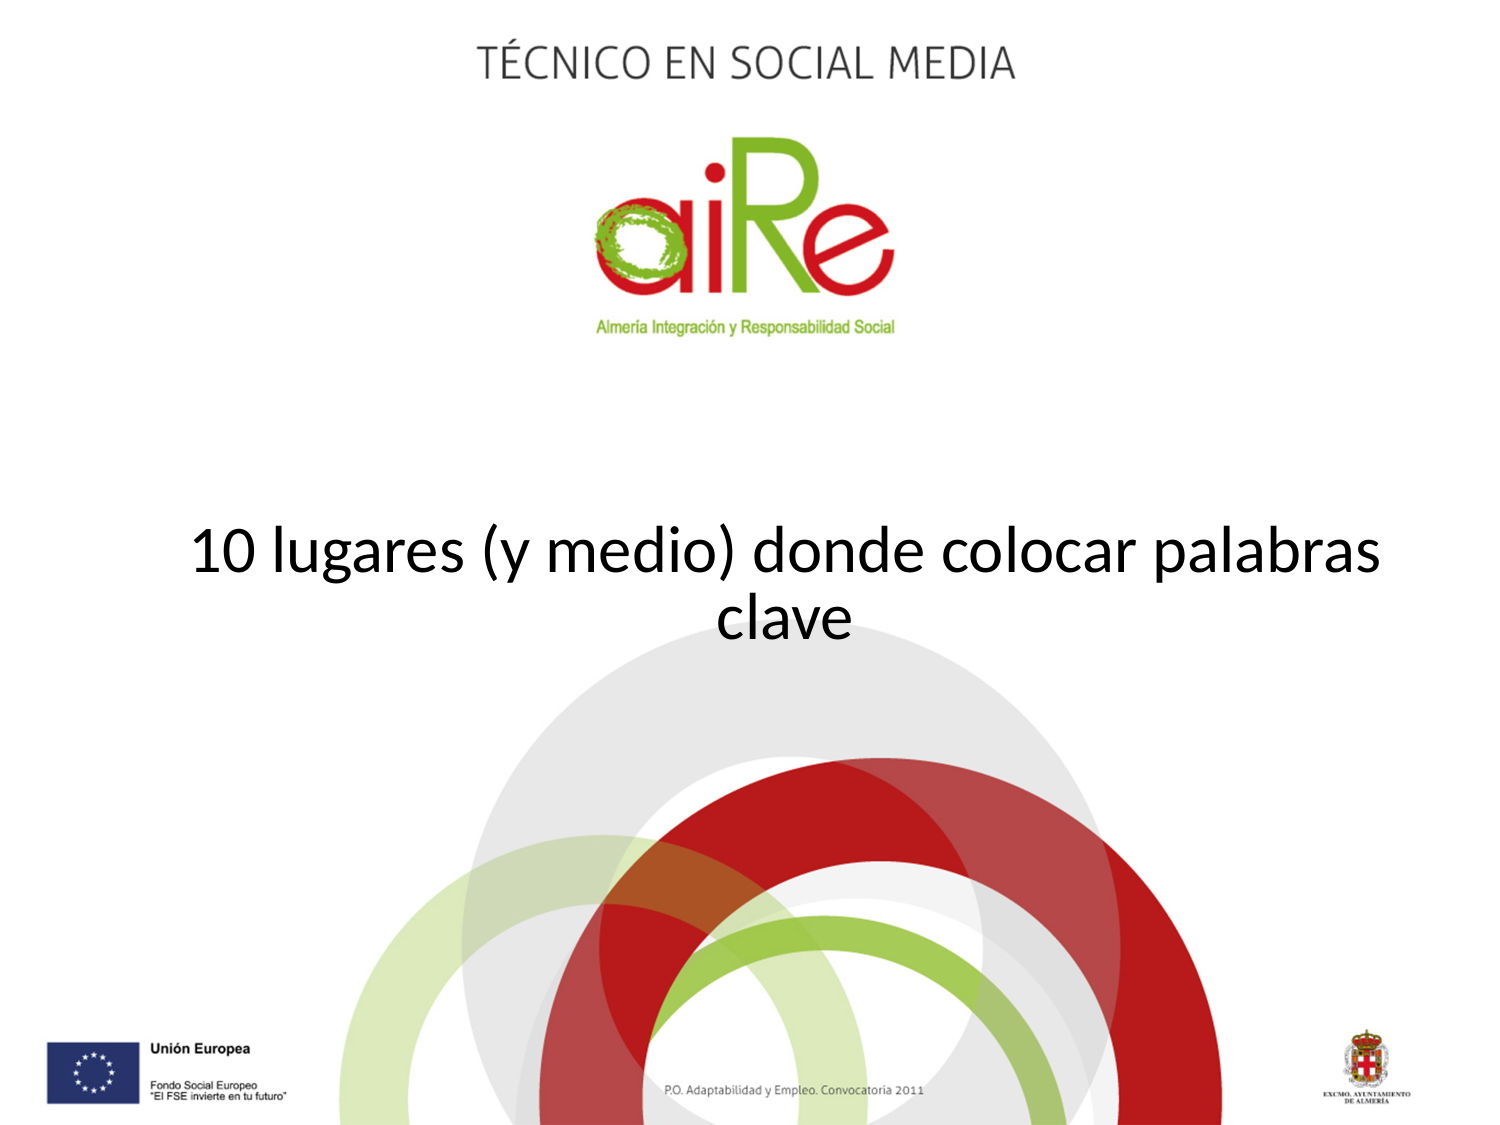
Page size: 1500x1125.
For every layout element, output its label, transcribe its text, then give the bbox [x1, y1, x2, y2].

list 10 lugares (y medio) donde colocar palabras clave [75, 263, 1425, 916]
picture [0, 0, 1500, 1125]
